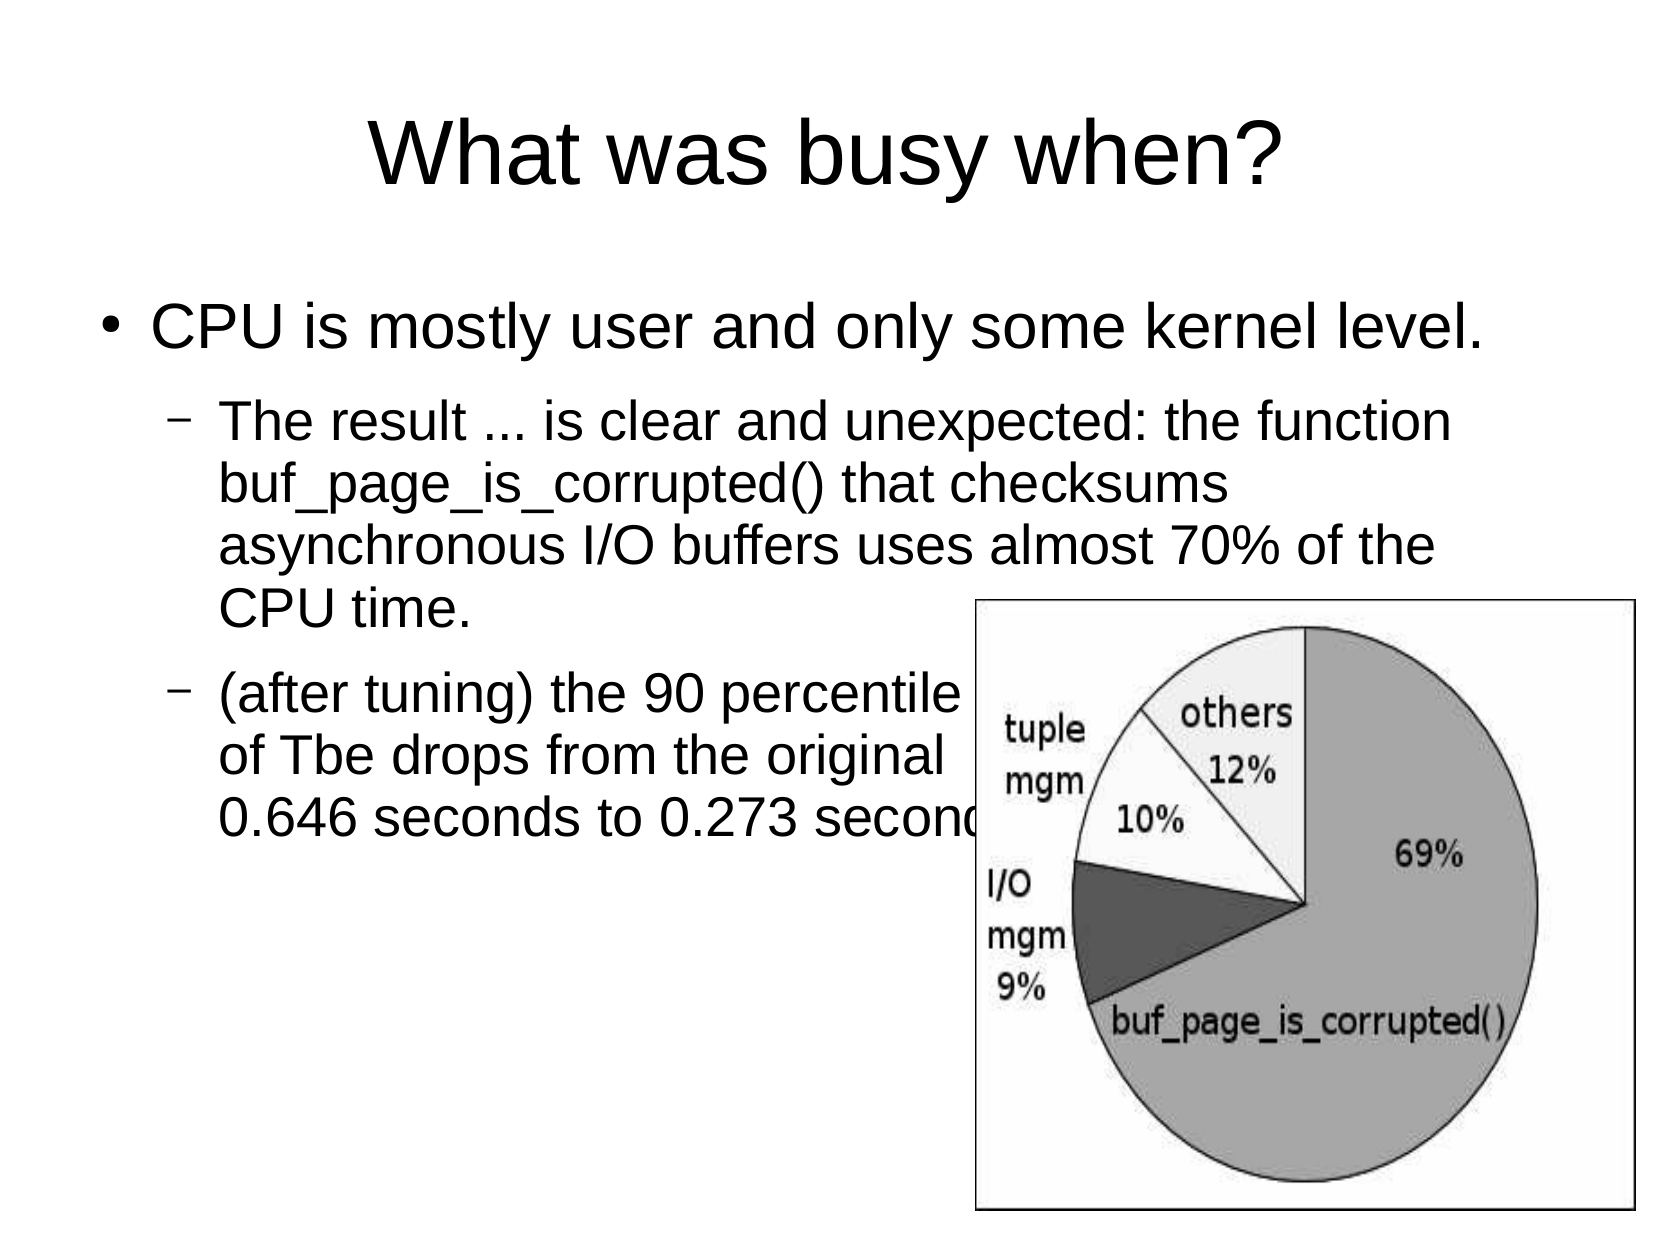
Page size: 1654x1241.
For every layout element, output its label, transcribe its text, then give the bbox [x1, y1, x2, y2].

title What was busy when? [82, 49, 1571, 257]
picture [975, 599, 1636, 1211]
list CPU is mostly user and only some kernel level. The result ... is clear and unexpected: the function buf_page_is_corrupted() that checksums asynchronous I/O buffers uses almost 70% of the CPU time. (after tuning) the 90 percentile of Tbe drops from the original 0.646 seconds to 0.273 seconds [82, 290, 1538, 1010]
